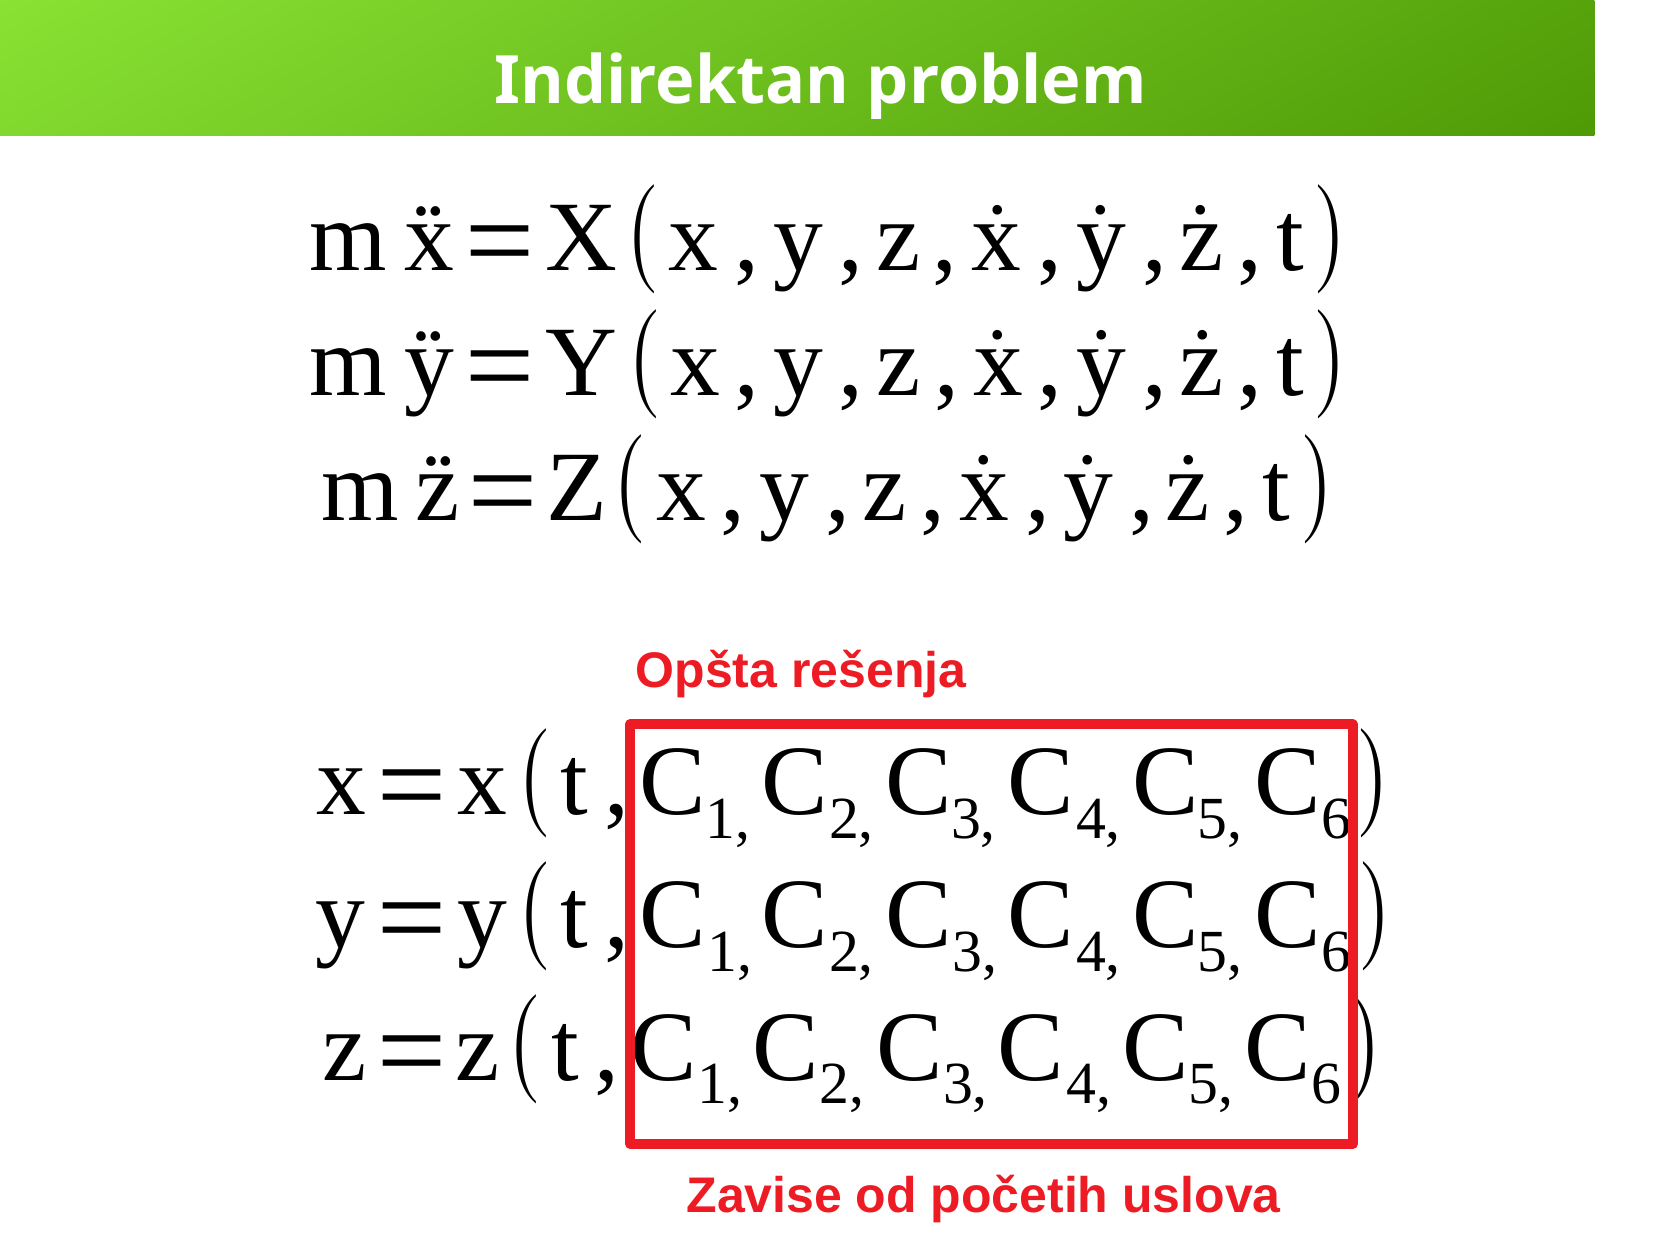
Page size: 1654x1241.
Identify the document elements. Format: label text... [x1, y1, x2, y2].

text_box Opšta rešenja [394, 635, 1208, 706]
text_box Zavise od početih uslova [577, 1159, 1391, 1231]
chart [300, 180, 1353, 550]
chart [1358, 724, 1397, 1117]
chart [305, 724, 625, 1117]
chart [635, 729, 1348, 1117]
text_box Indirektan problem [134, 29, 1508, 125]
